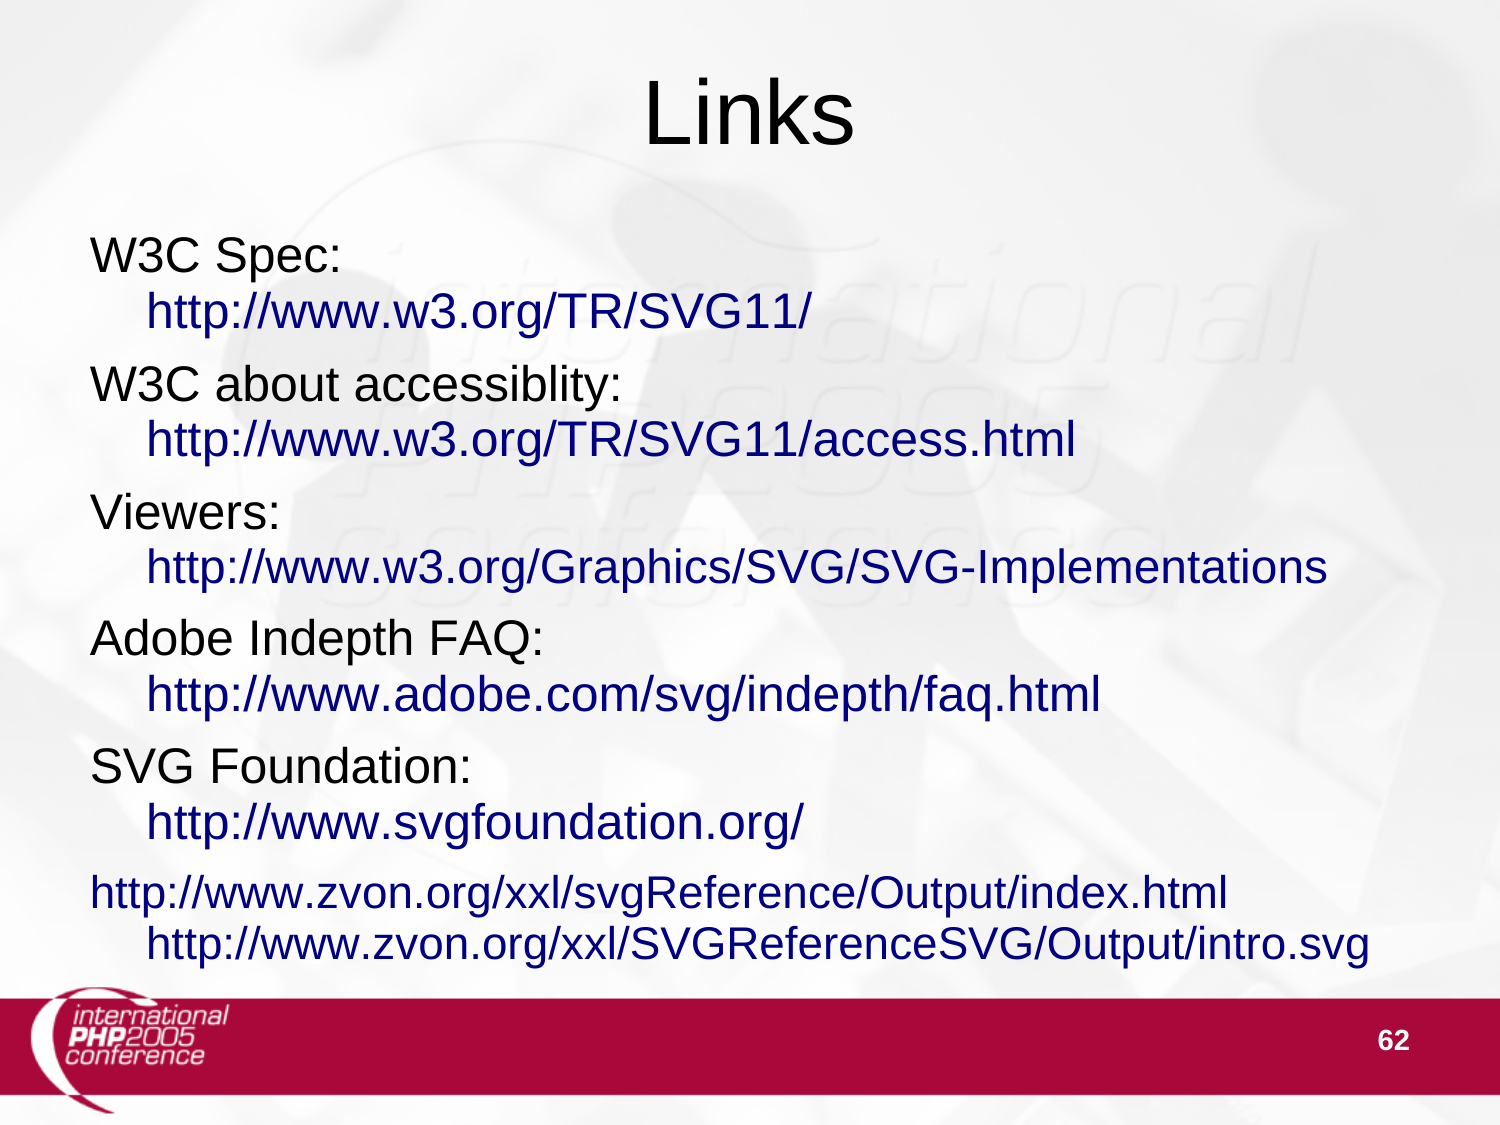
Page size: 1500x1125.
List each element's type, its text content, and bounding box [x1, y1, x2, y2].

list W3C Spec: http://www.w3.org/TR/SVG11/ W3C about accessiblity: http://www.w3.org/TR/SVG11/access.html Viewers: http://www.w3.org/Graphics/SVG/SVG-Implementations Adobe Indepth FAQ: http://www.adobe.com/svg/indepth/faq.html SVG Foundation: http://www.svgfoundation.org/ http://www.zvon.org/xxl/svgReference/Output/index.html http://www.zvon.org/xxl/SVGReferenceSVG/Output/intro.svg [75, 220, 1426, 977]
title Links [75, 18, 1426, 207]
picture [0, 0, 1500, 1125]
